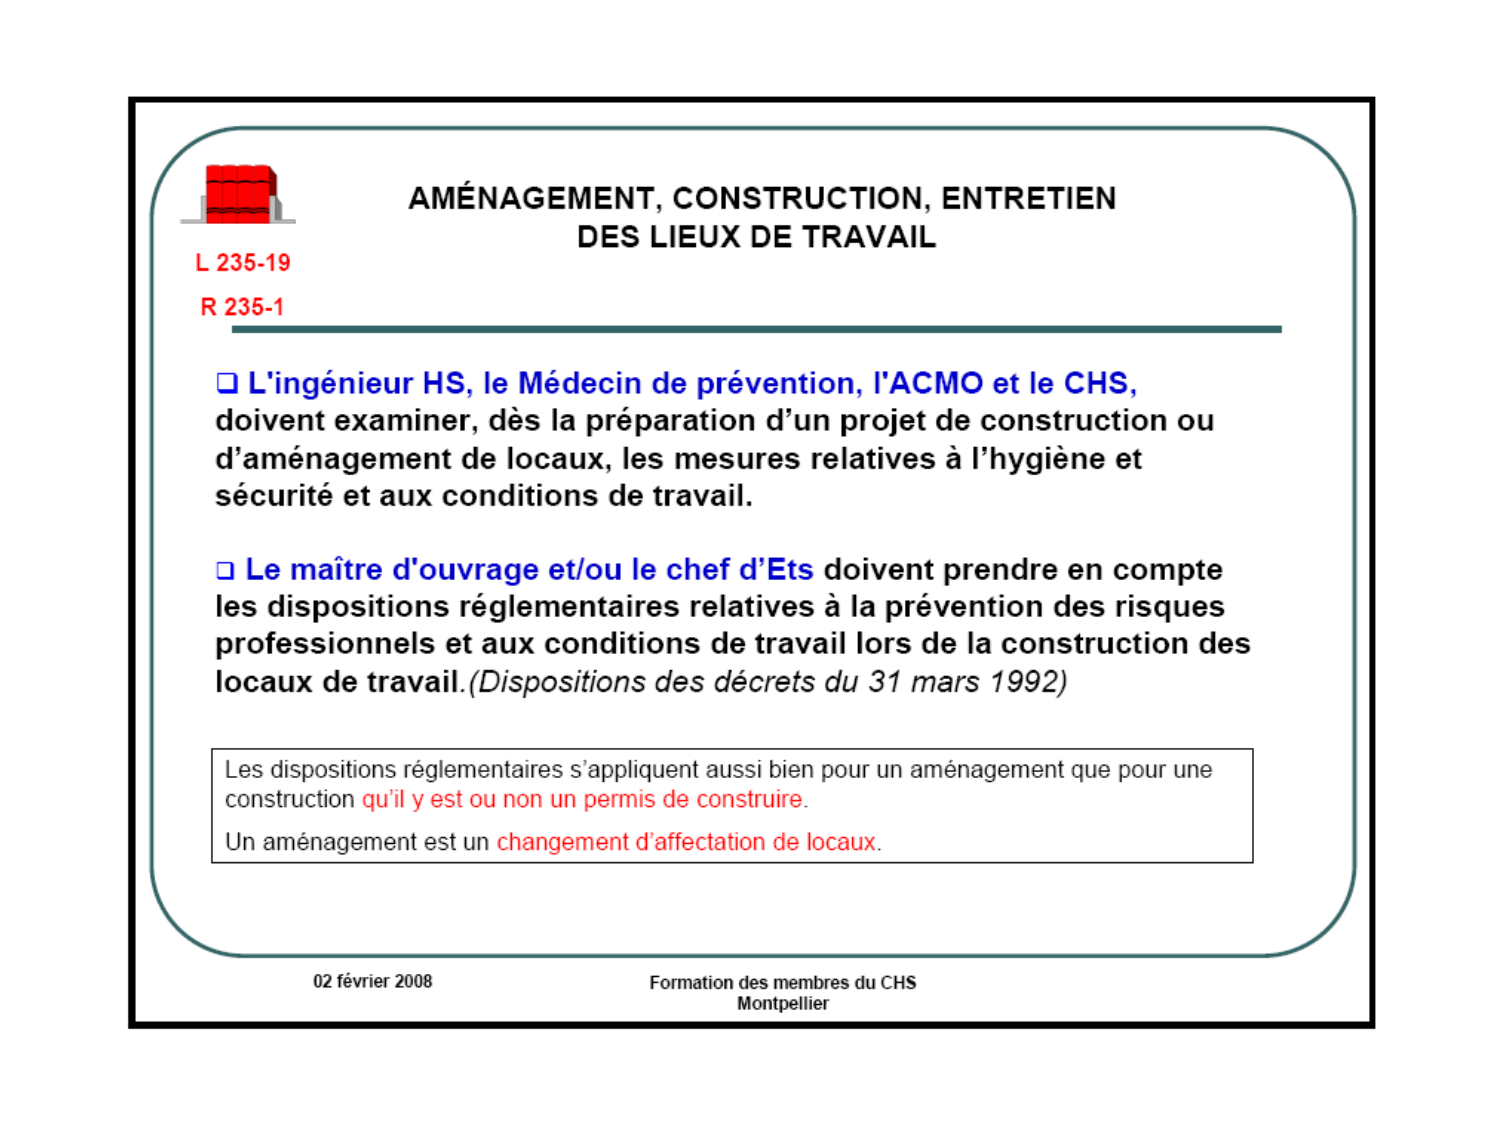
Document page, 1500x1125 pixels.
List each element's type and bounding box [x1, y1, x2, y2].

picture [118, 88, 1382, 1037]
